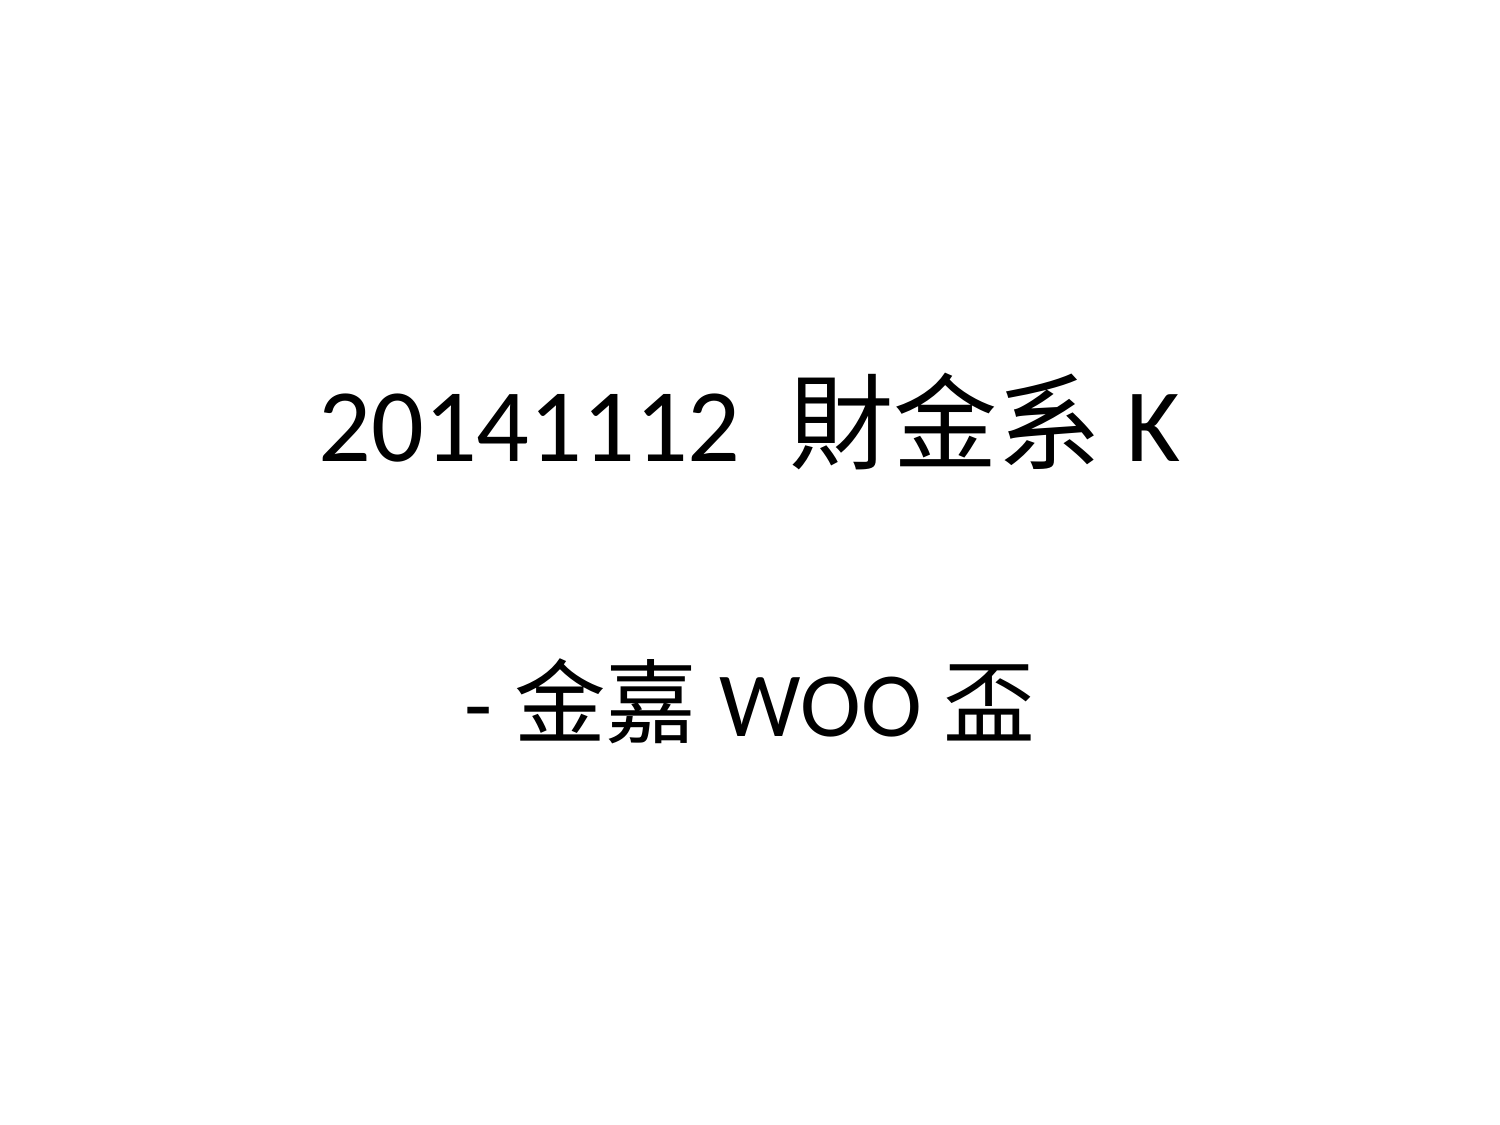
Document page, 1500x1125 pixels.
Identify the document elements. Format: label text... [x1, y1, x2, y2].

subtitle -金嘉WOO盃 [225, 637, 1275, 925]
title 20141112 財金系K [112, 349, 1388, 591]
